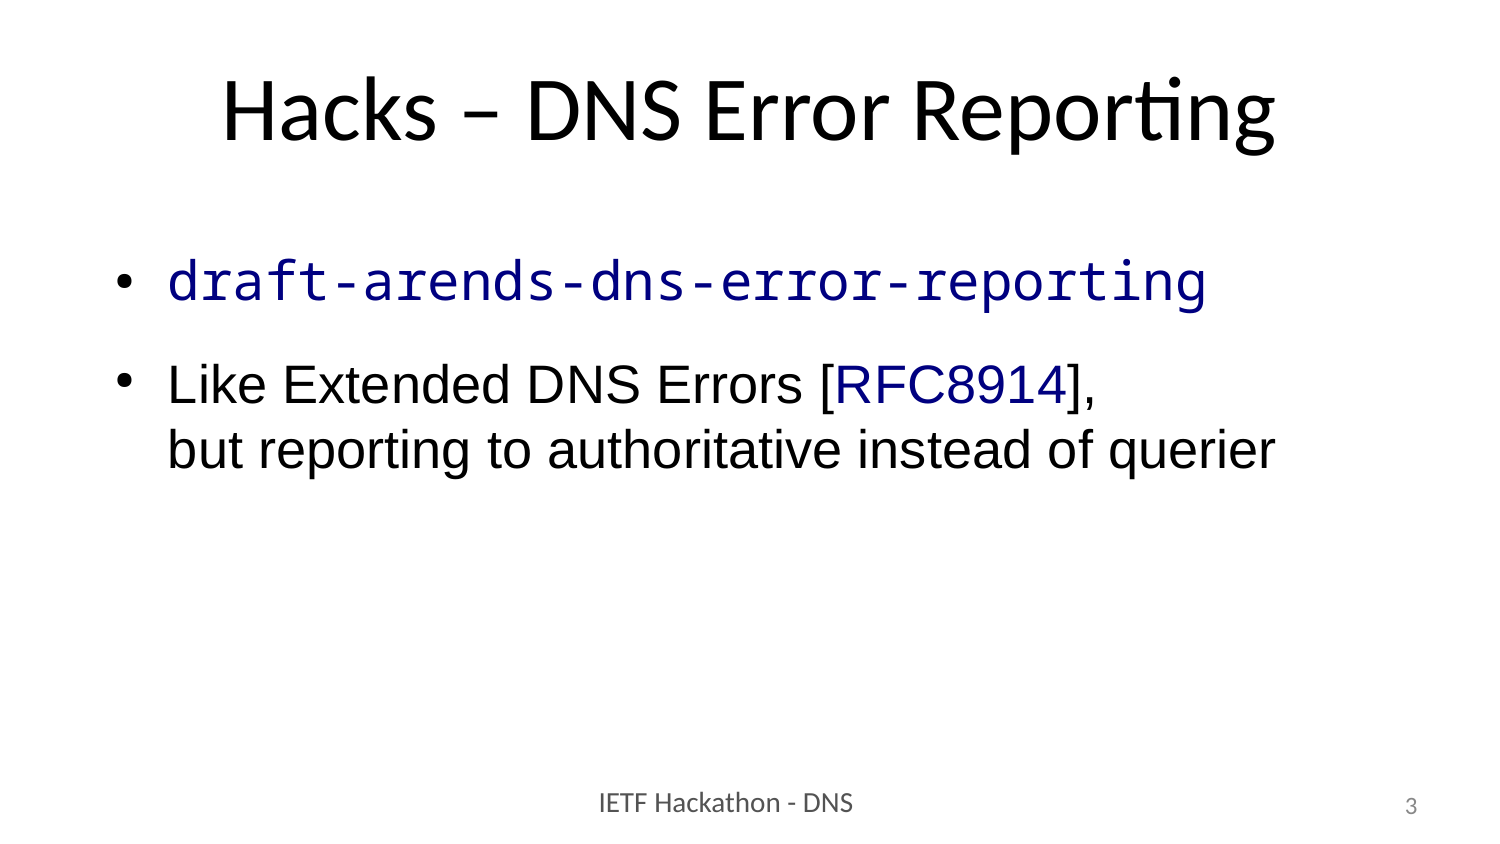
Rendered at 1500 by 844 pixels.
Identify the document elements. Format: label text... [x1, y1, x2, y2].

slide_number <getal> [1394, 782, 1425, 827]
list draft-arends-dns-error-reporting Like Extended DNS Errors [RFC8914], but reporting to authoritative instead of querier [89, 238, 1418, 824]
title Hacks – DNS Error Reporting [75, 33, 1425, 175]
